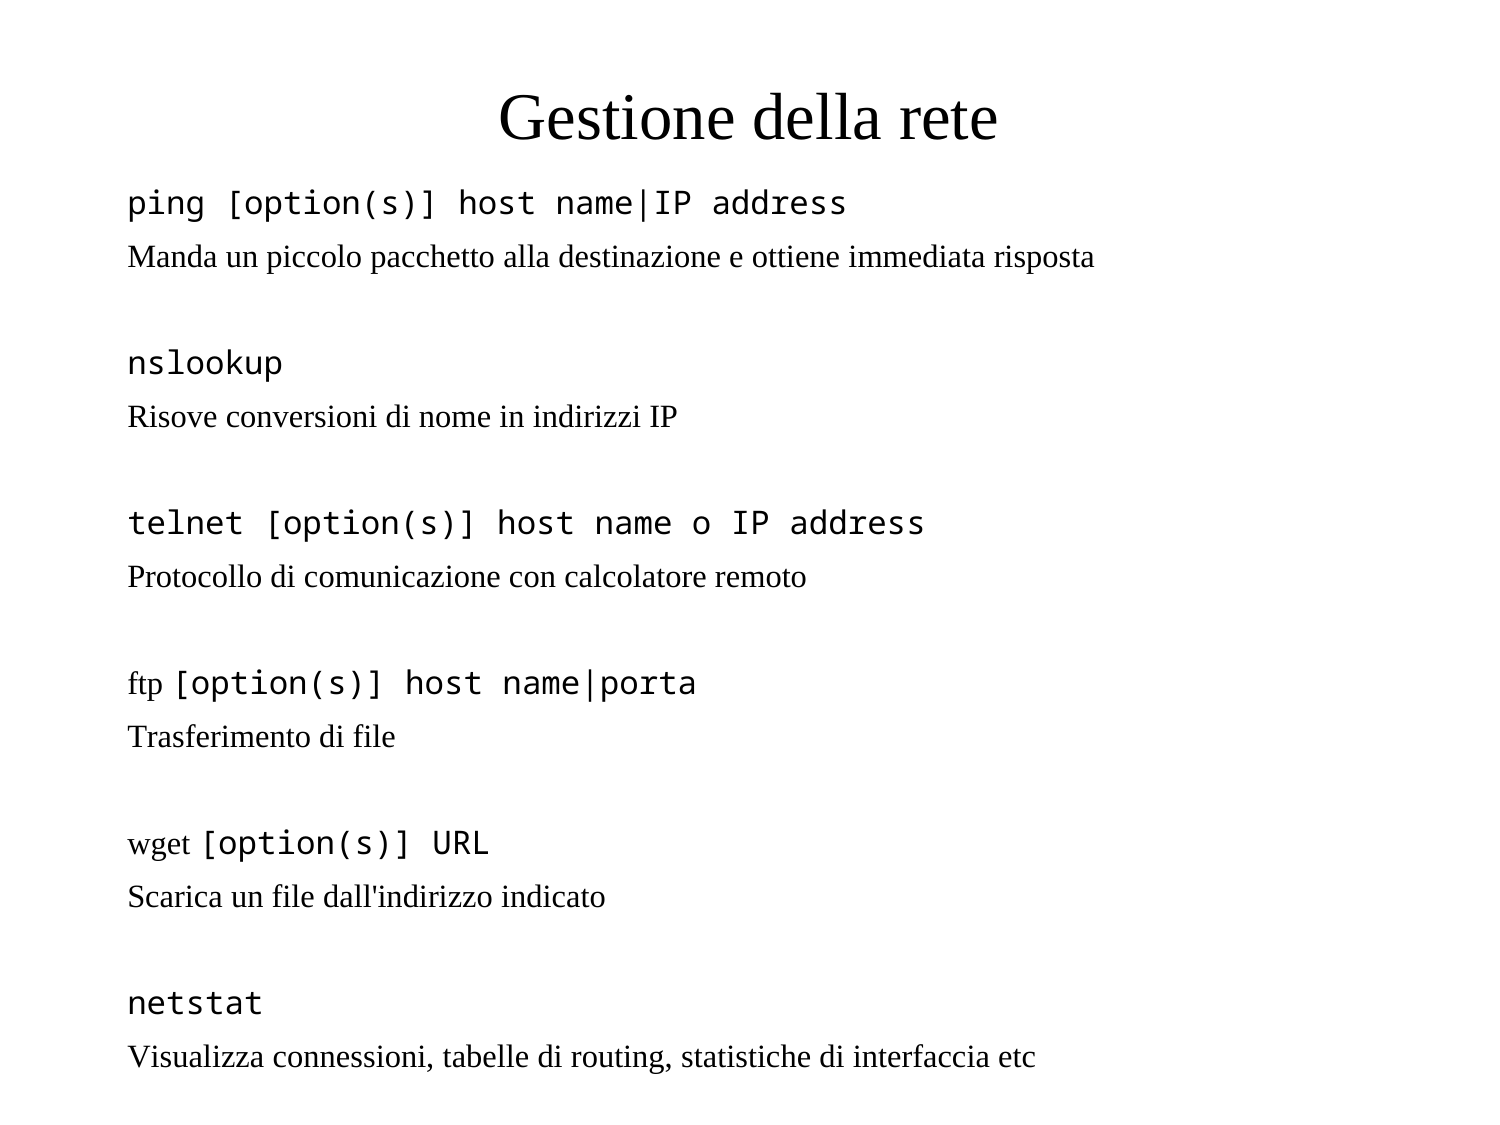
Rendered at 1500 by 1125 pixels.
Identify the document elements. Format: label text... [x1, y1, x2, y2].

list ping [option(s)] host name|IP address Manda un piccolo pacchetto alla destinazione e ottiene immediata risposta nslookup Risove conversioni di nome in indirizzi IP telnet [option(s)] host name o IP address Protocollo di comunicazione con calcolatore remoto ftp [option(s)] host name|porta Trasferimento di file wget [option(s)] URL Scarica un file dall'indirizzo indicato netstat Visualizza connessioni, tabelle di routing, statistiche di interfaccia etc [112, 177, 1386, 1093]
title Gestione della rete [112, 4, 1386, 177]
